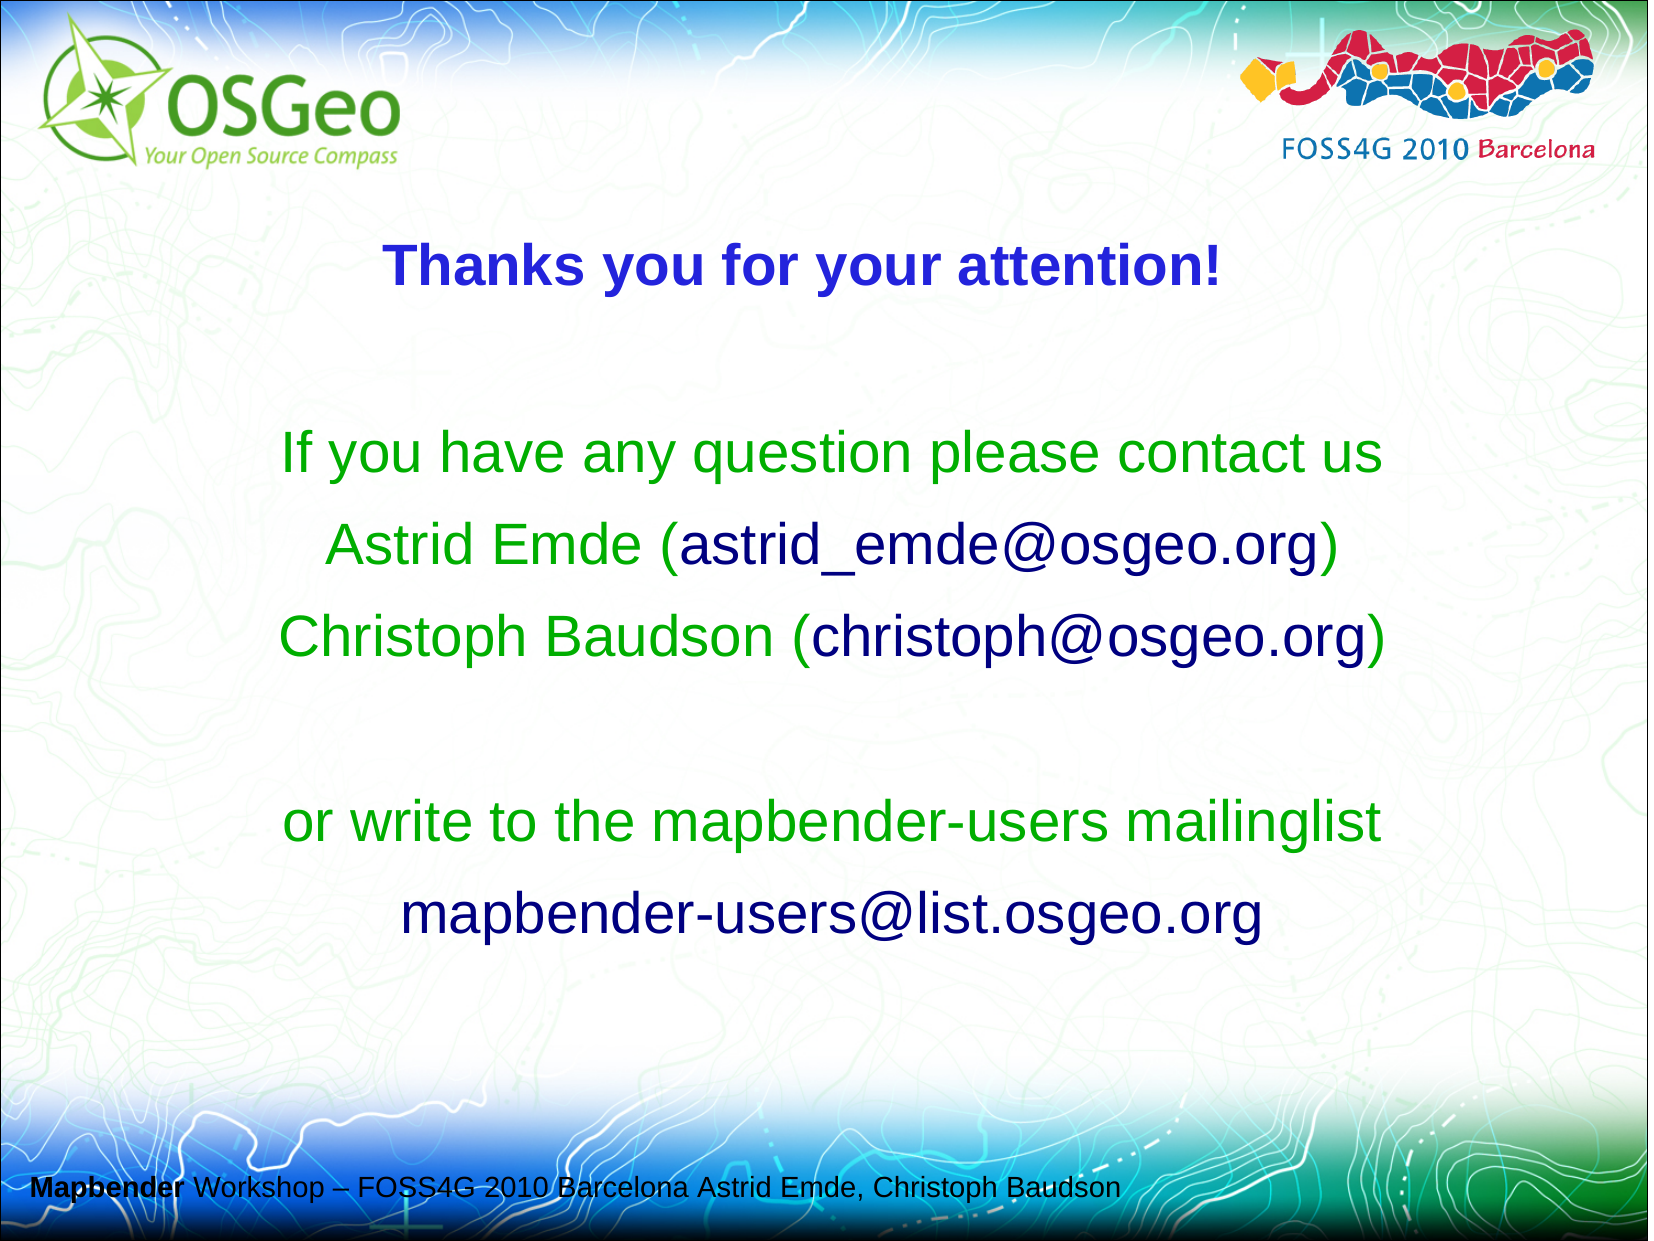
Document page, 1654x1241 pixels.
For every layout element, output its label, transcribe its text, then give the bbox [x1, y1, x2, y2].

title Thanks you for your attention! [59, 177, 1548, 353]
list If you have any question please contact us Astrid Emde (astrid_emde@osgeo.org) Christoph Baudson (christoph@osgeo.org) or write to the mapbender-users mailinglist mapbender-users@list.osgeo.org [88, 419, 1577, 1241]
picture [1, 1, 1647, 1240]
